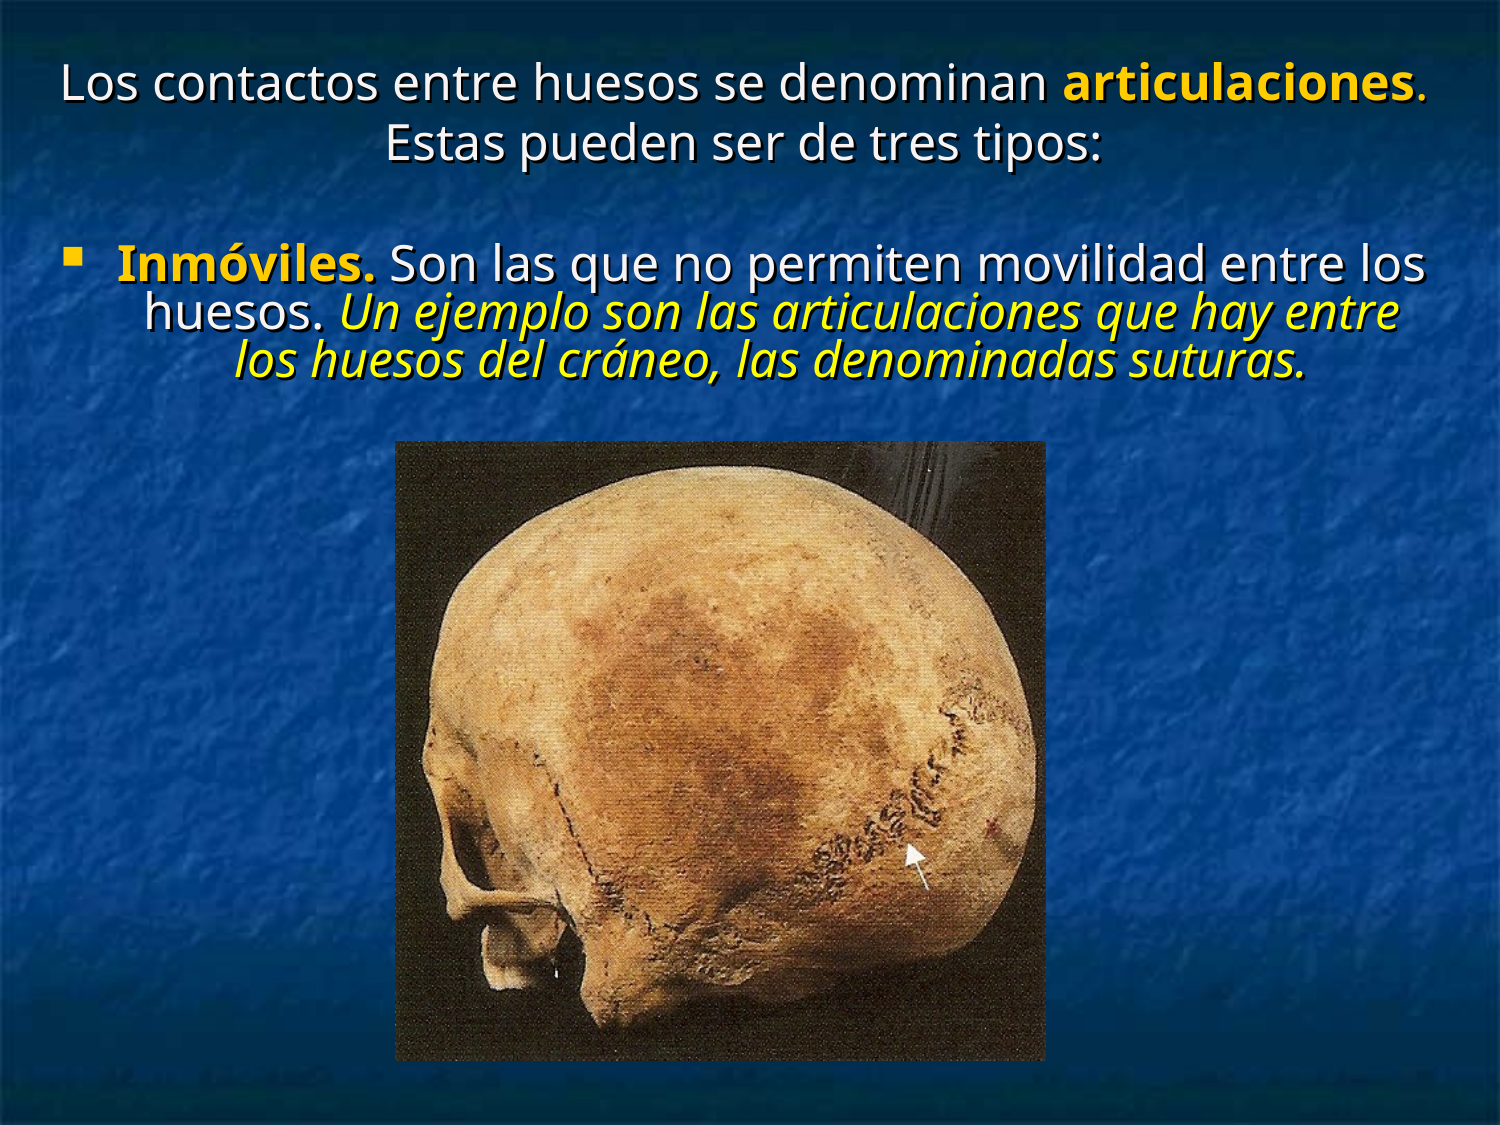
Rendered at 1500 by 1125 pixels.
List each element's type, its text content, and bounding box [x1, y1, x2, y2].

list Los contactos entre huesos se denominan articulaciones. Estas pueden ser de tres tipos: Inmóviles. Son las que no permiten movilidad entre los huesos. Un ejemplo son las articulaciones que hay entre los huesos del cráneo, las denominadas suturas. [41, 54, 1447, 456]
picture [0, 0, 1500, 1125]
